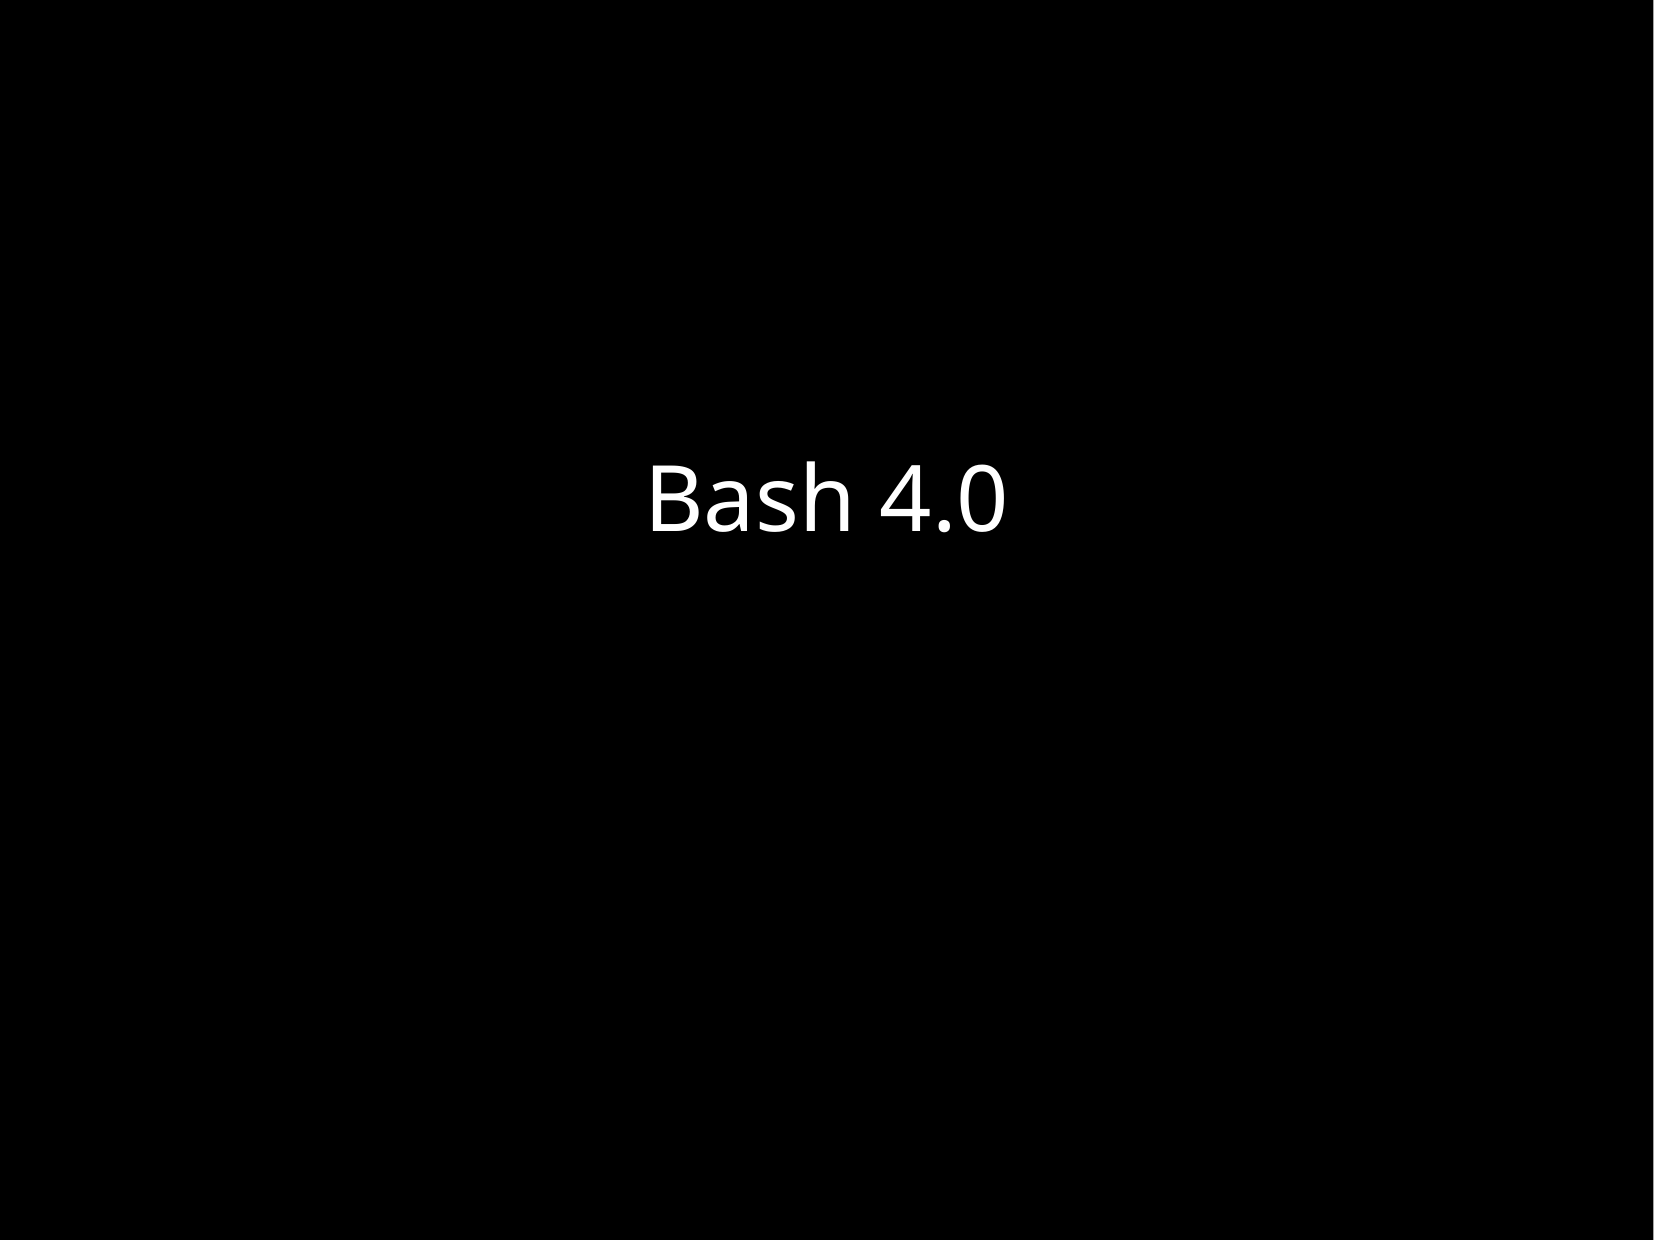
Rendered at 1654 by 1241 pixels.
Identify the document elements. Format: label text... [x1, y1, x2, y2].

title Bash 4.0 [82, 399, 1571, 592]
